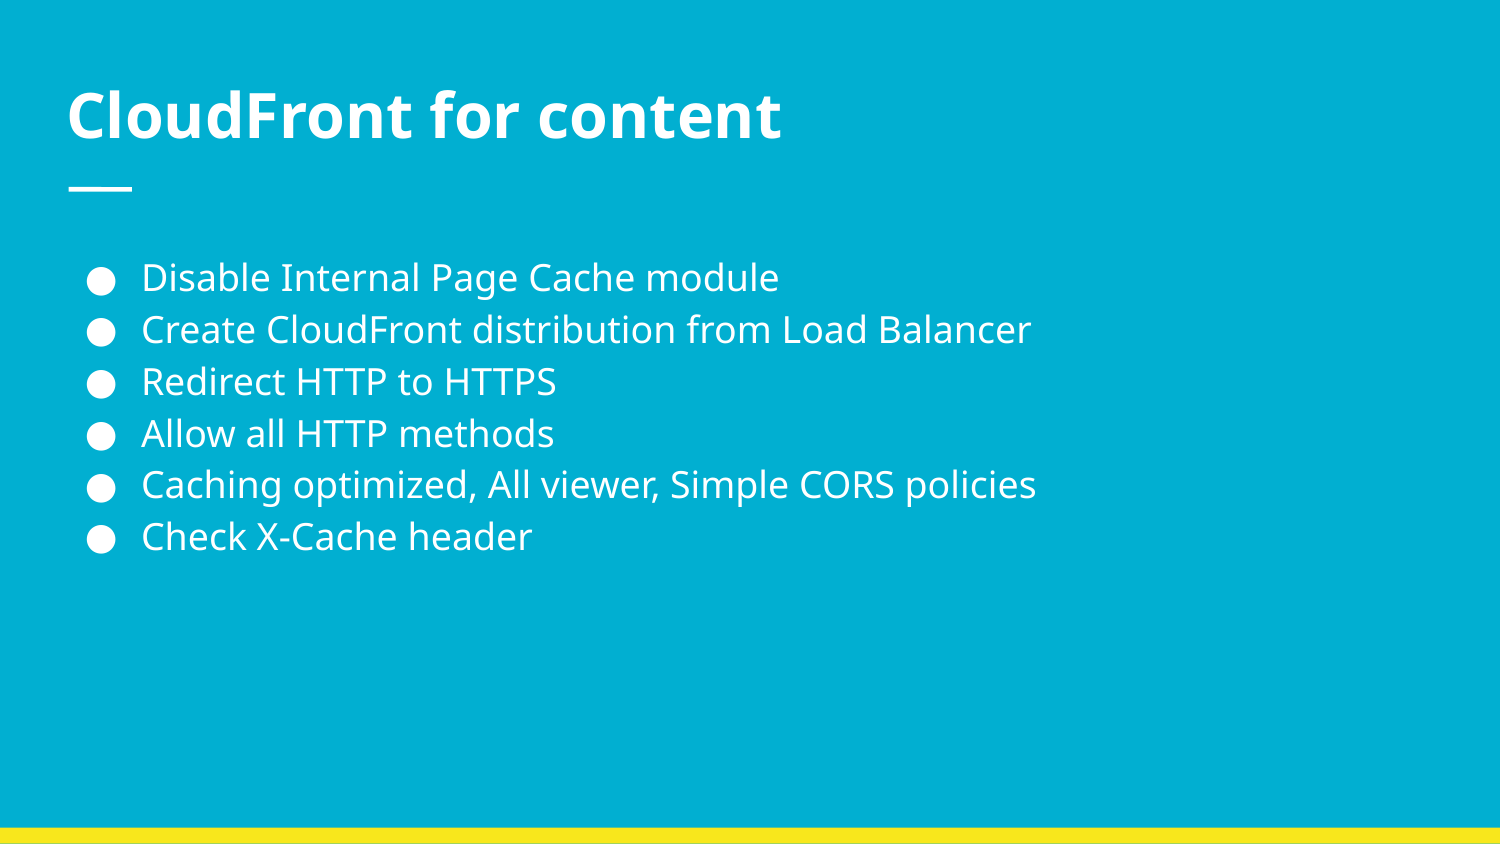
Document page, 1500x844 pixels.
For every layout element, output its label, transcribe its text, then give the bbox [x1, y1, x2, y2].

list Disable Internal Page Cache module Create CloudFront distribution from Load Balancer Redirect HTTP to HTTPS Allow all HTTP methods Caching optimized, All viewer, Simple CORS policies Check X-Cache header [51, 232, 1449, 750]
title CloudFront for content [51, 61, 1449, 167]
